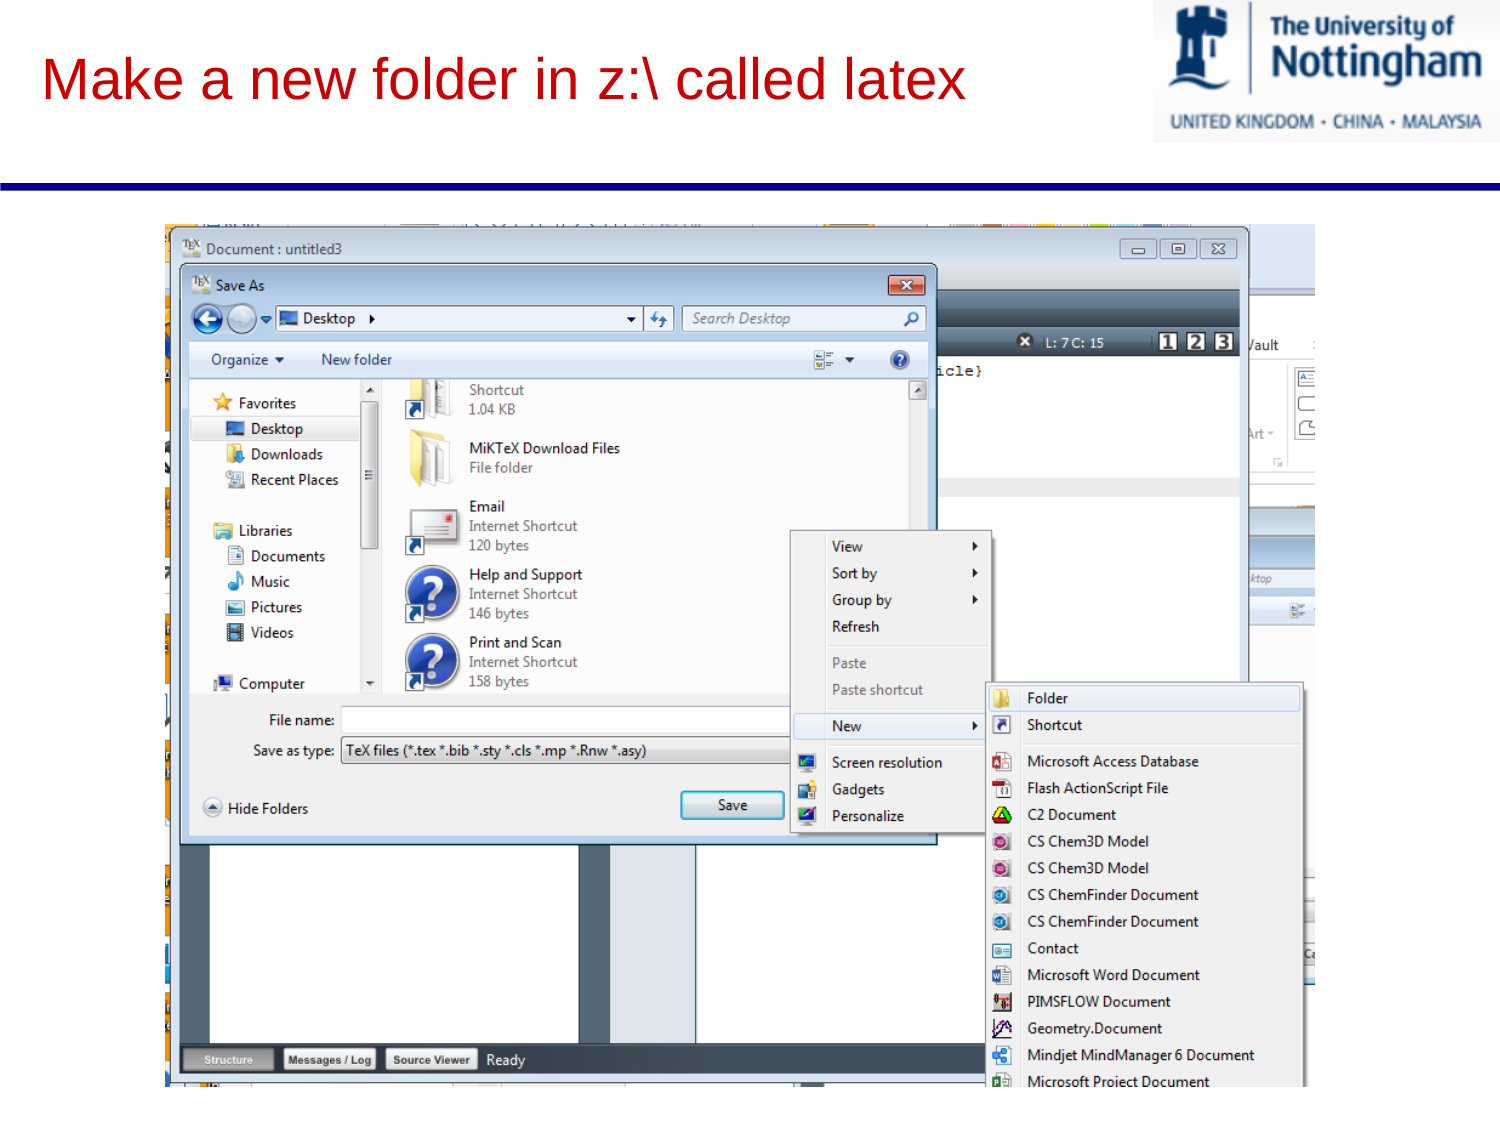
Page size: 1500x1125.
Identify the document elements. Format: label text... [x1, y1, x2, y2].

picture [1153, 0, 1500, 143]
picture [165, 224, 1315, 1087]
text_box Make a new folder in z:\ called latex [27, 39, 1147, 222]
